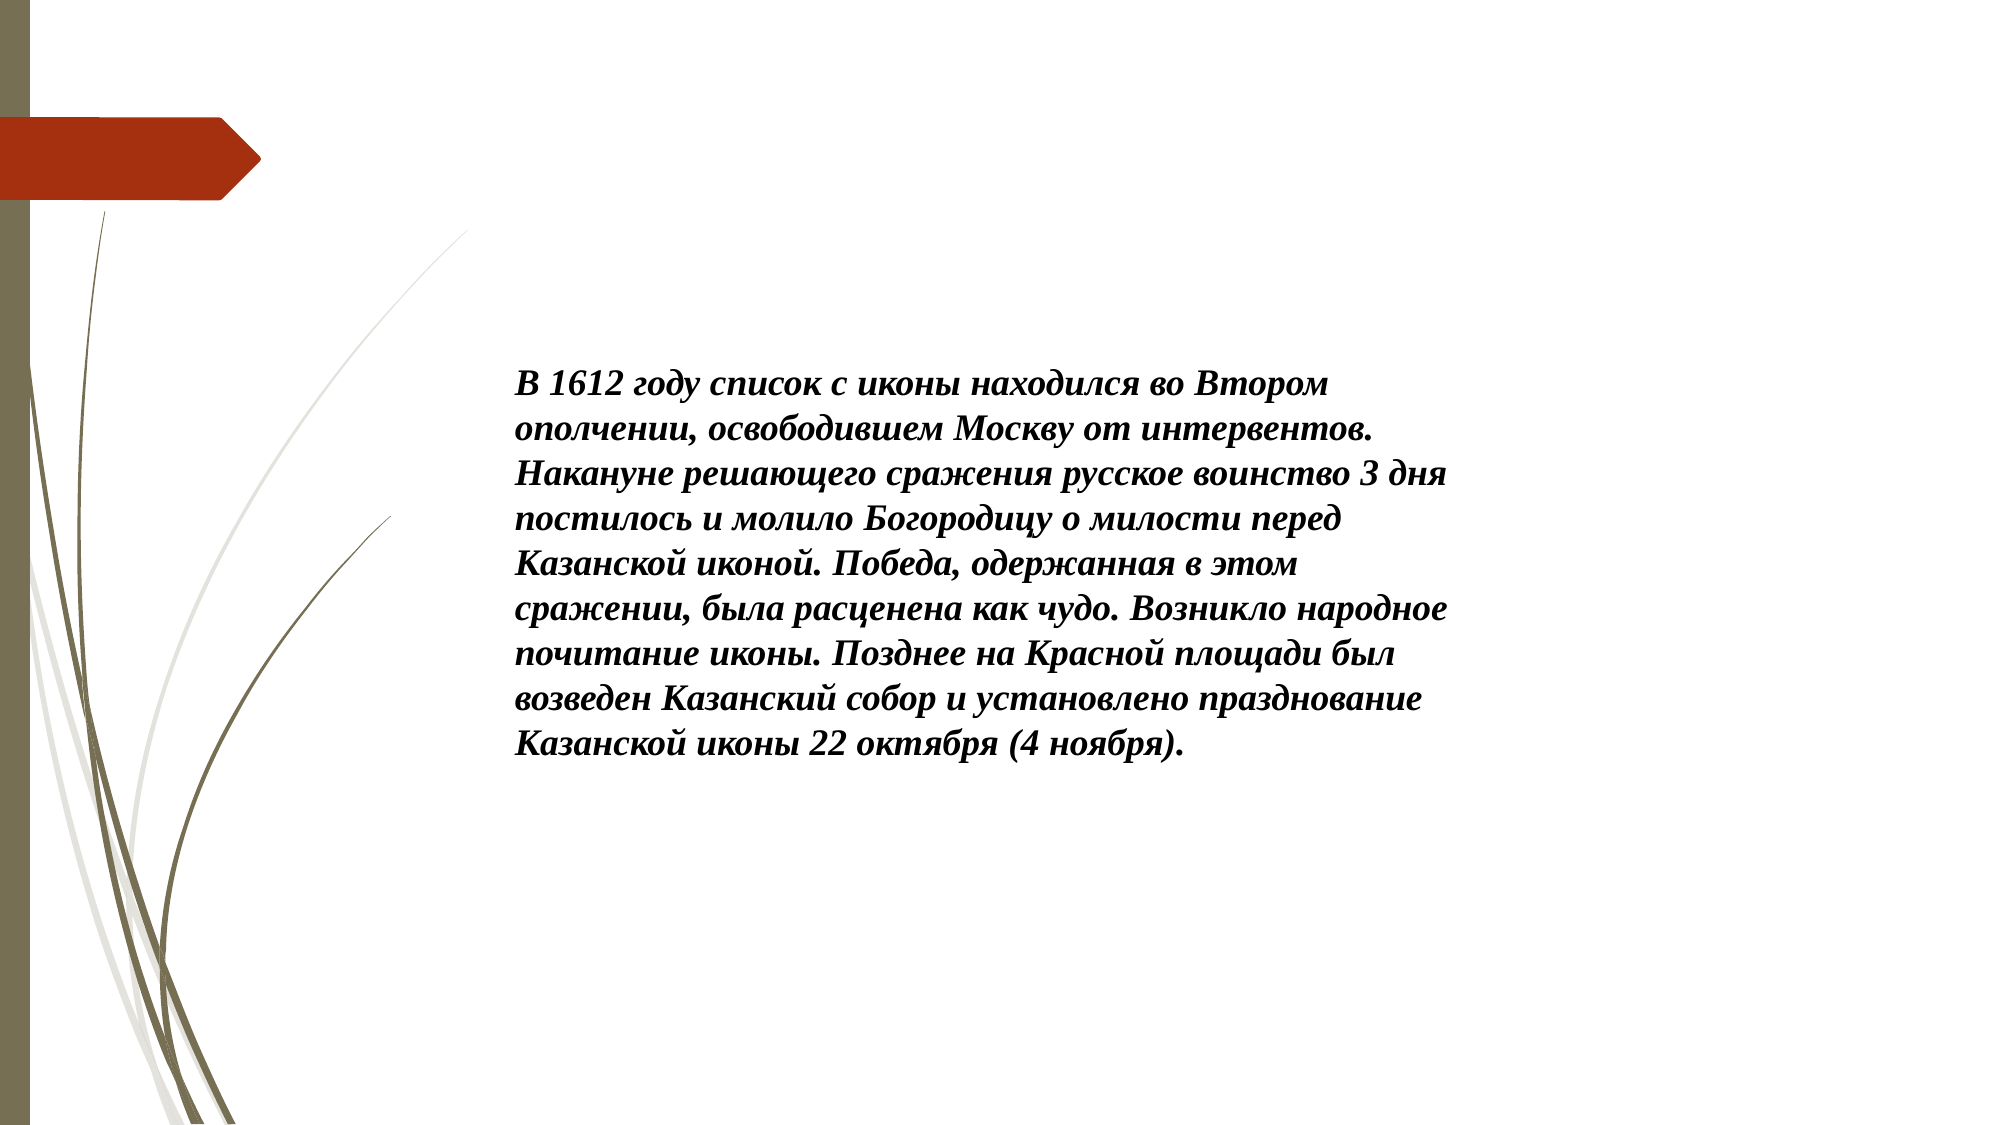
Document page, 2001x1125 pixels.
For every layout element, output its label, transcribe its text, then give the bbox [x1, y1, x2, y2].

text_box В 1612 году список с иконы находился во Втором ополчении, освободившем Москву от интервентов. Накануне решающего сражения русское воинство 3 дня постилось и молило Богородицу о милости перед Казанской иконой. Победа, одержанная в этом сражении, была расценена как чудо. Возникло народное почитание иконы. Позднее на Красной площади был возведен Казанский собор и установлено празднование Казанской иконы 22 октября (4 ноября). [500, 350, 1500, 771]
